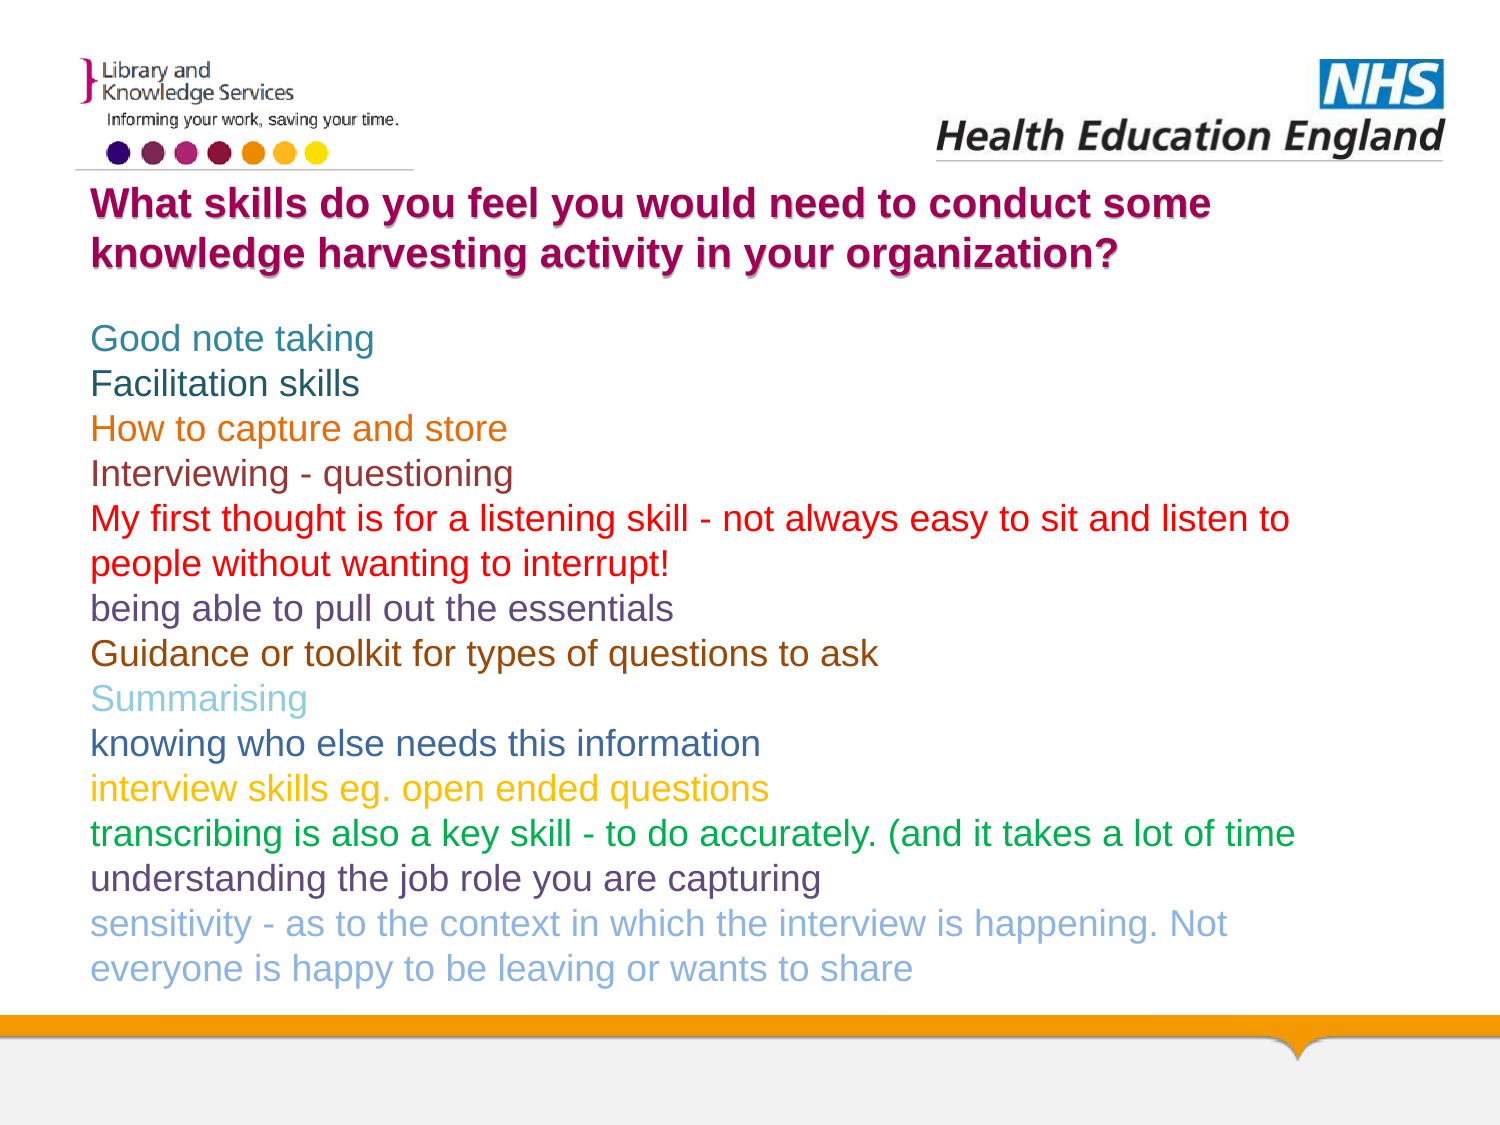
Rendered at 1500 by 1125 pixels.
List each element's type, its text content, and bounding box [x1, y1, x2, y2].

text_box Good note taking Facilitation skills How to capture and store Interviewing - questioning My first thought is for a listening skill - not always easy to sit and listen to people without wanting to interrupt! being able to pull out the essentials Guidance or toolkit for types of questions to ask Summarising knowing who else needs this information interview skills eg. open ended questions transcribing is also a key skill - to do accurately. (and it takes a lot of time understanding the job role you are capturing sensitivity - as to the context in which the interview is happening. Not everyone is happy to be leaving or wants to share [75, 306, 1362, 1049]
picture [75, 54, 416, 169]
title What skills do you feel you would need to conduct some knowledge harvesting activity in your organization? [77, 172, 1353, 306]
